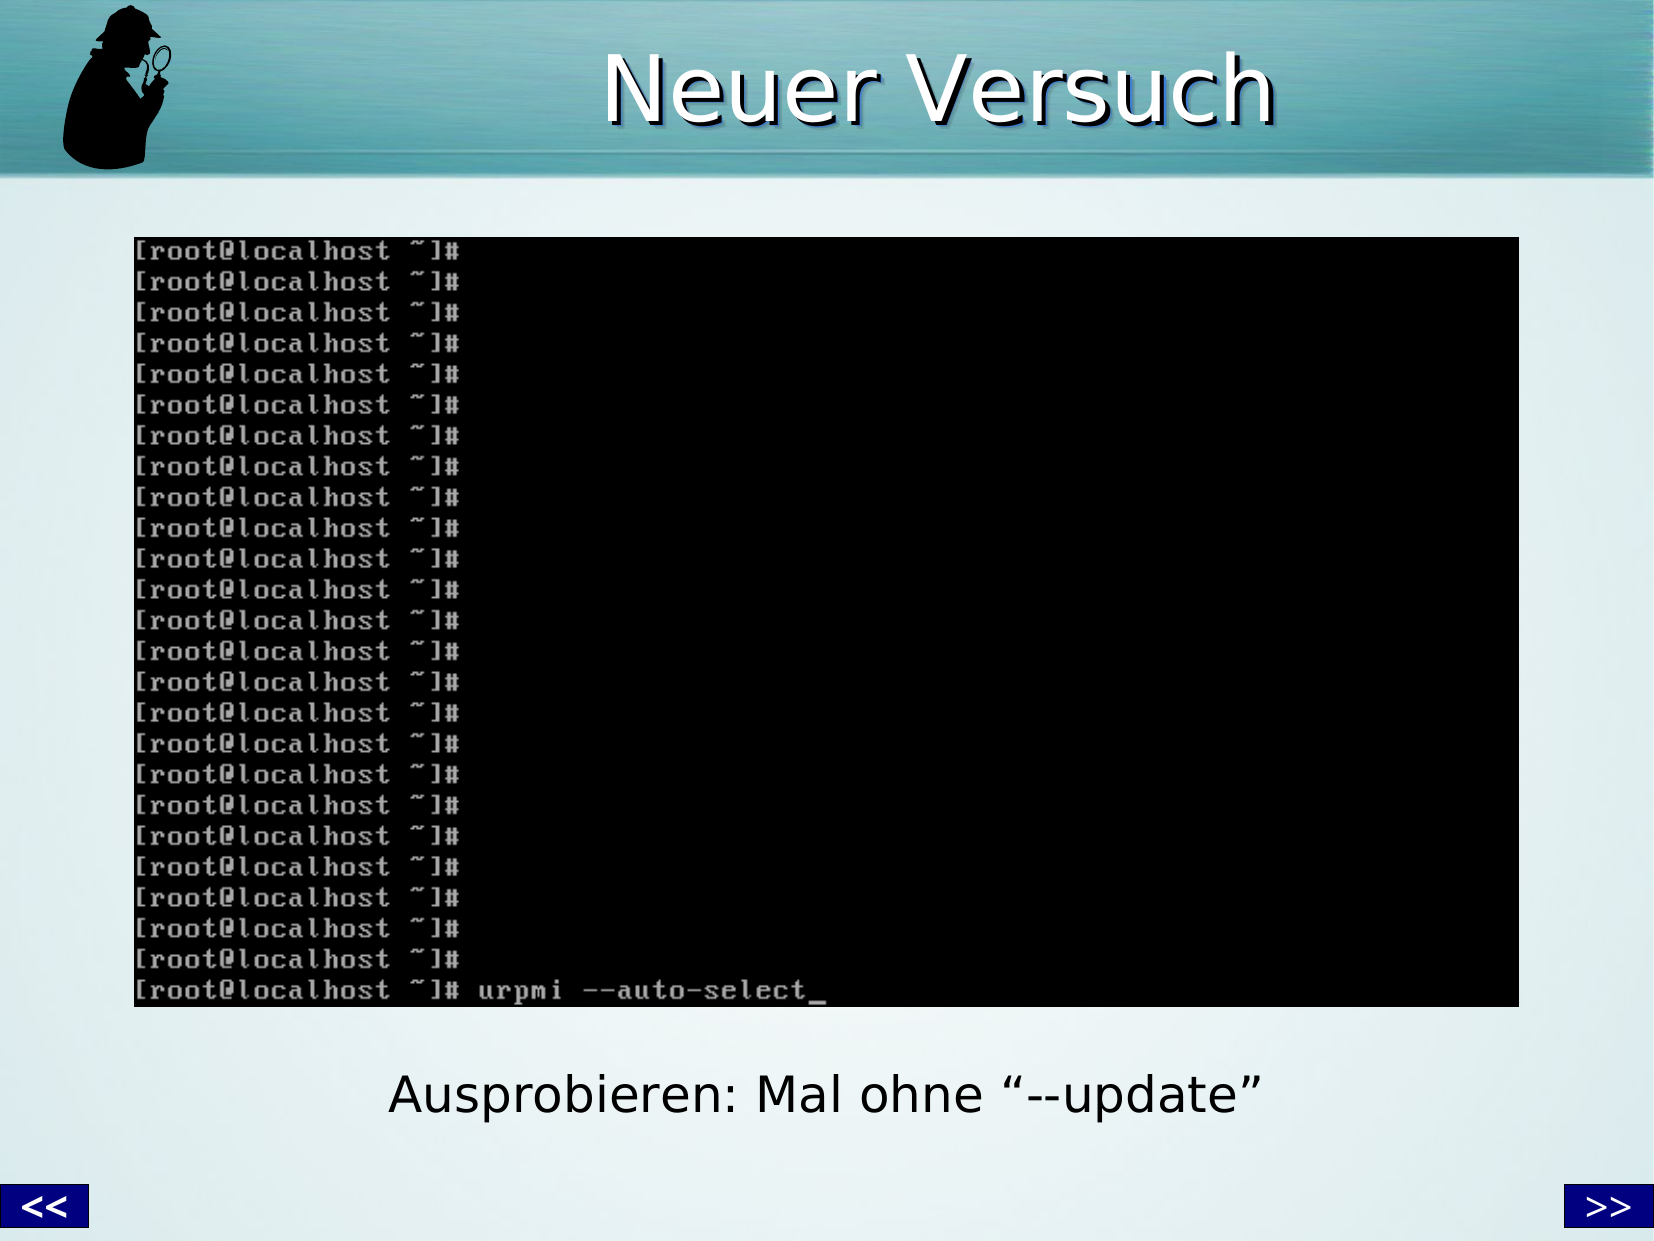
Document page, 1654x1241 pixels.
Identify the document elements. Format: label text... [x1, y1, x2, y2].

picture [0, 1182, 1654, 1241]
picture [0, 0, 1654, 1008]
title Neuer Versuch [224, 2, 1654, 178]
text_box Ausprobieren: Mal ohne “--update” [0, 1008, 1654, 1182]
